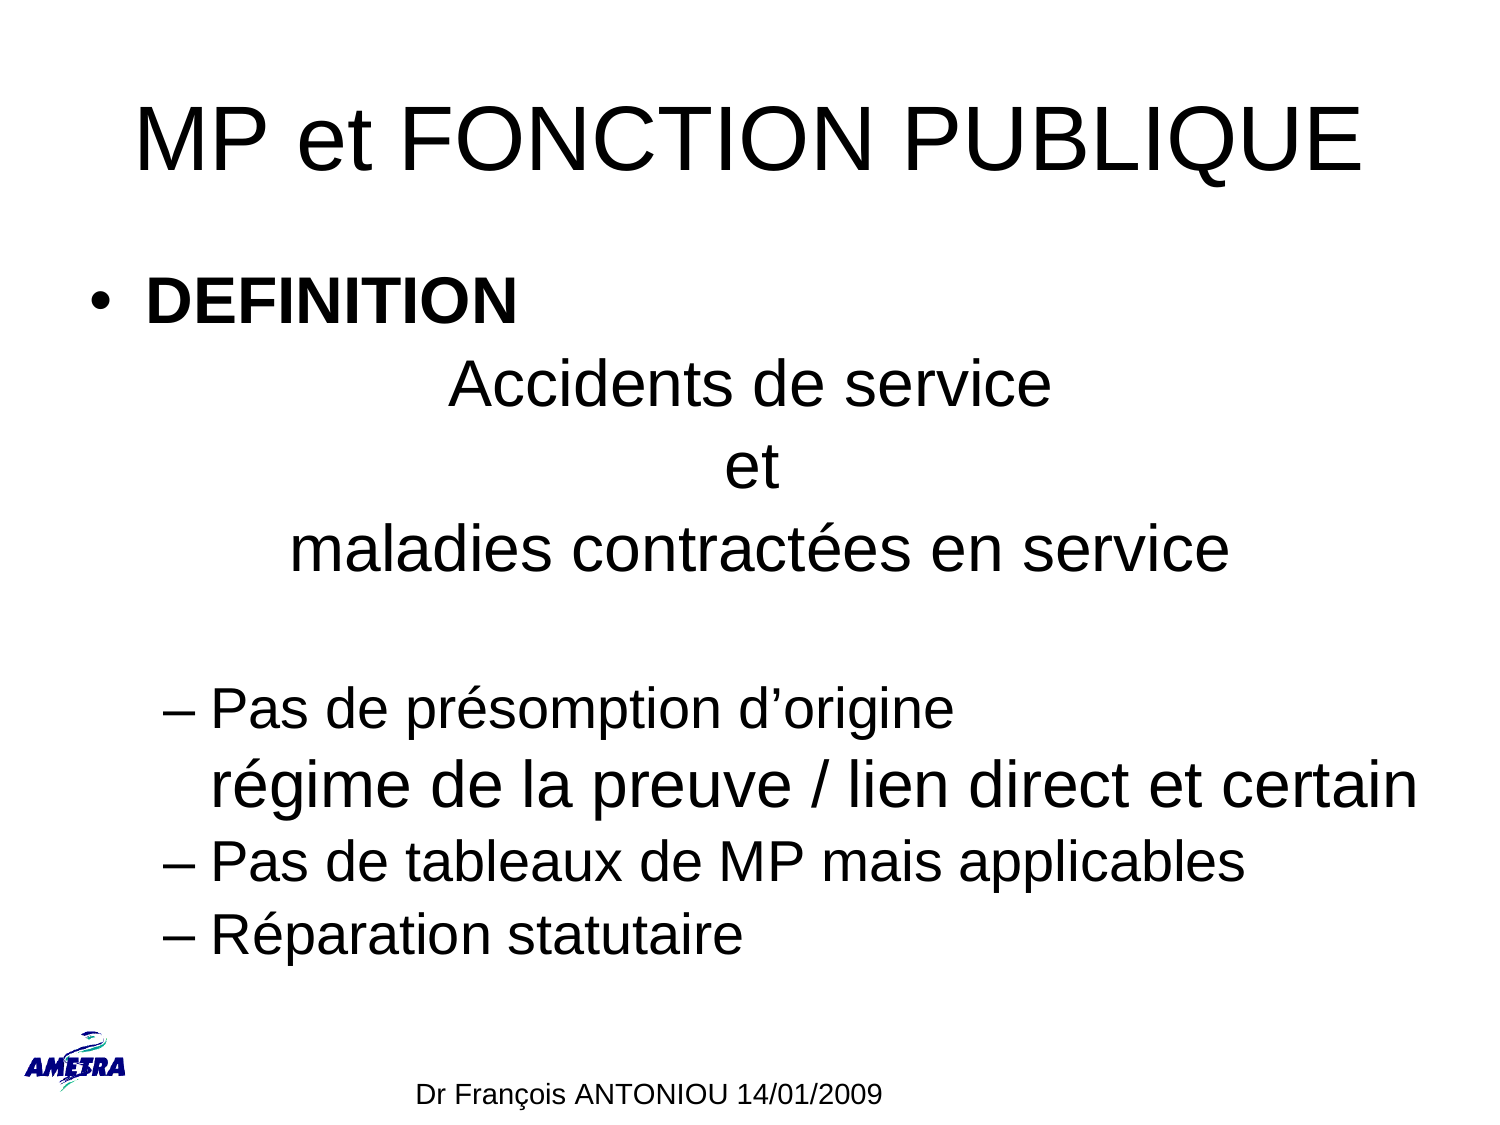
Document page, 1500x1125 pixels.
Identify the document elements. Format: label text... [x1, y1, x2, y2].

title MP et FONCTION PUBLIQUE [75, 45, 1426, 233]
list DEFINITION Accidents de service et maladies contractées en service Pas de présomption d’origine régime de la preuve / lien direct et certain Pas de tableaux de MP mais applicables Réparation statutaire [75, 262, 1447, 1047]
picture [5, 1009, 148, 1118]
